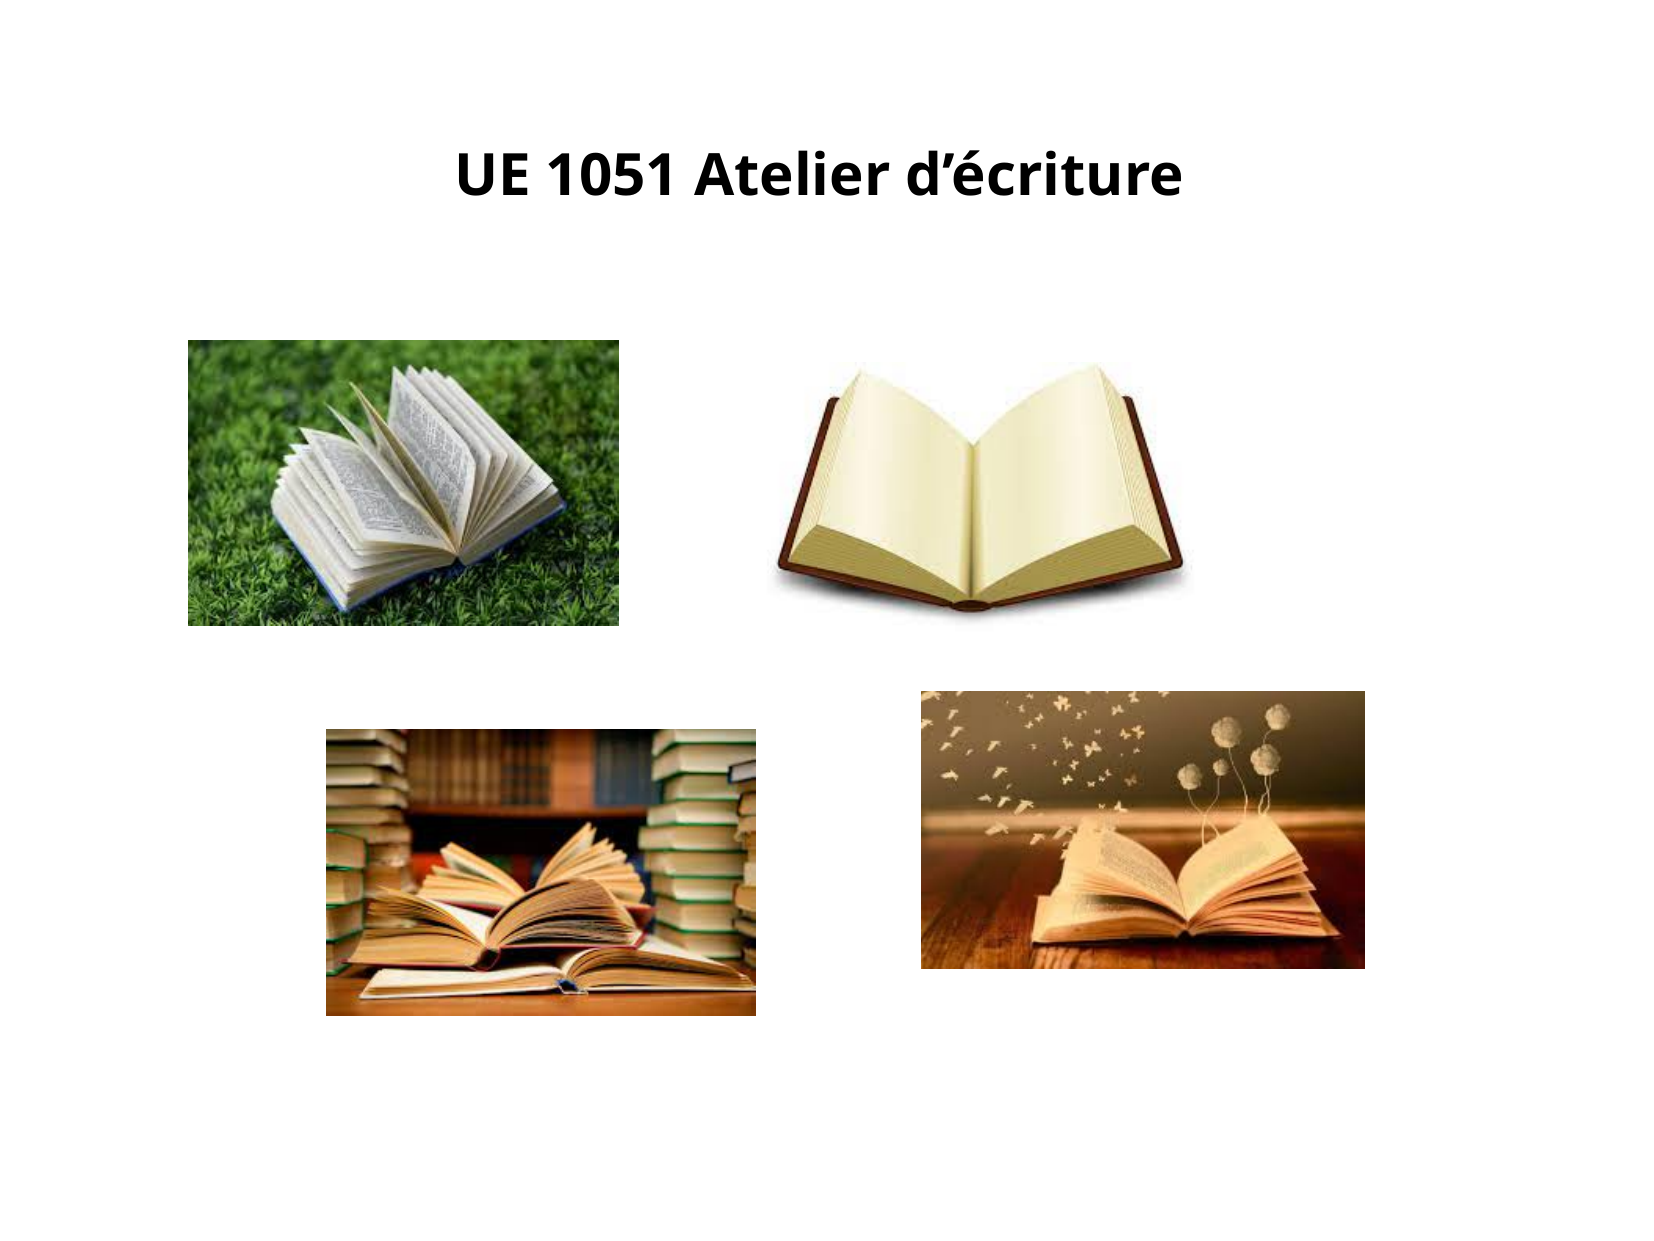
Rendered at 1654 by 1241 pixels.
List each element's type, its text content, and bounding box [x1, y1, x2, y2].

picture [755, 362, 1205, 638]
picture [921, 691, 1365, 969]
title UE 1051 Atelier d’écriture [82, 49, 1571, 257]
picture [188, 340, 619, 626]
picture [326, 729, 756, 1016]
